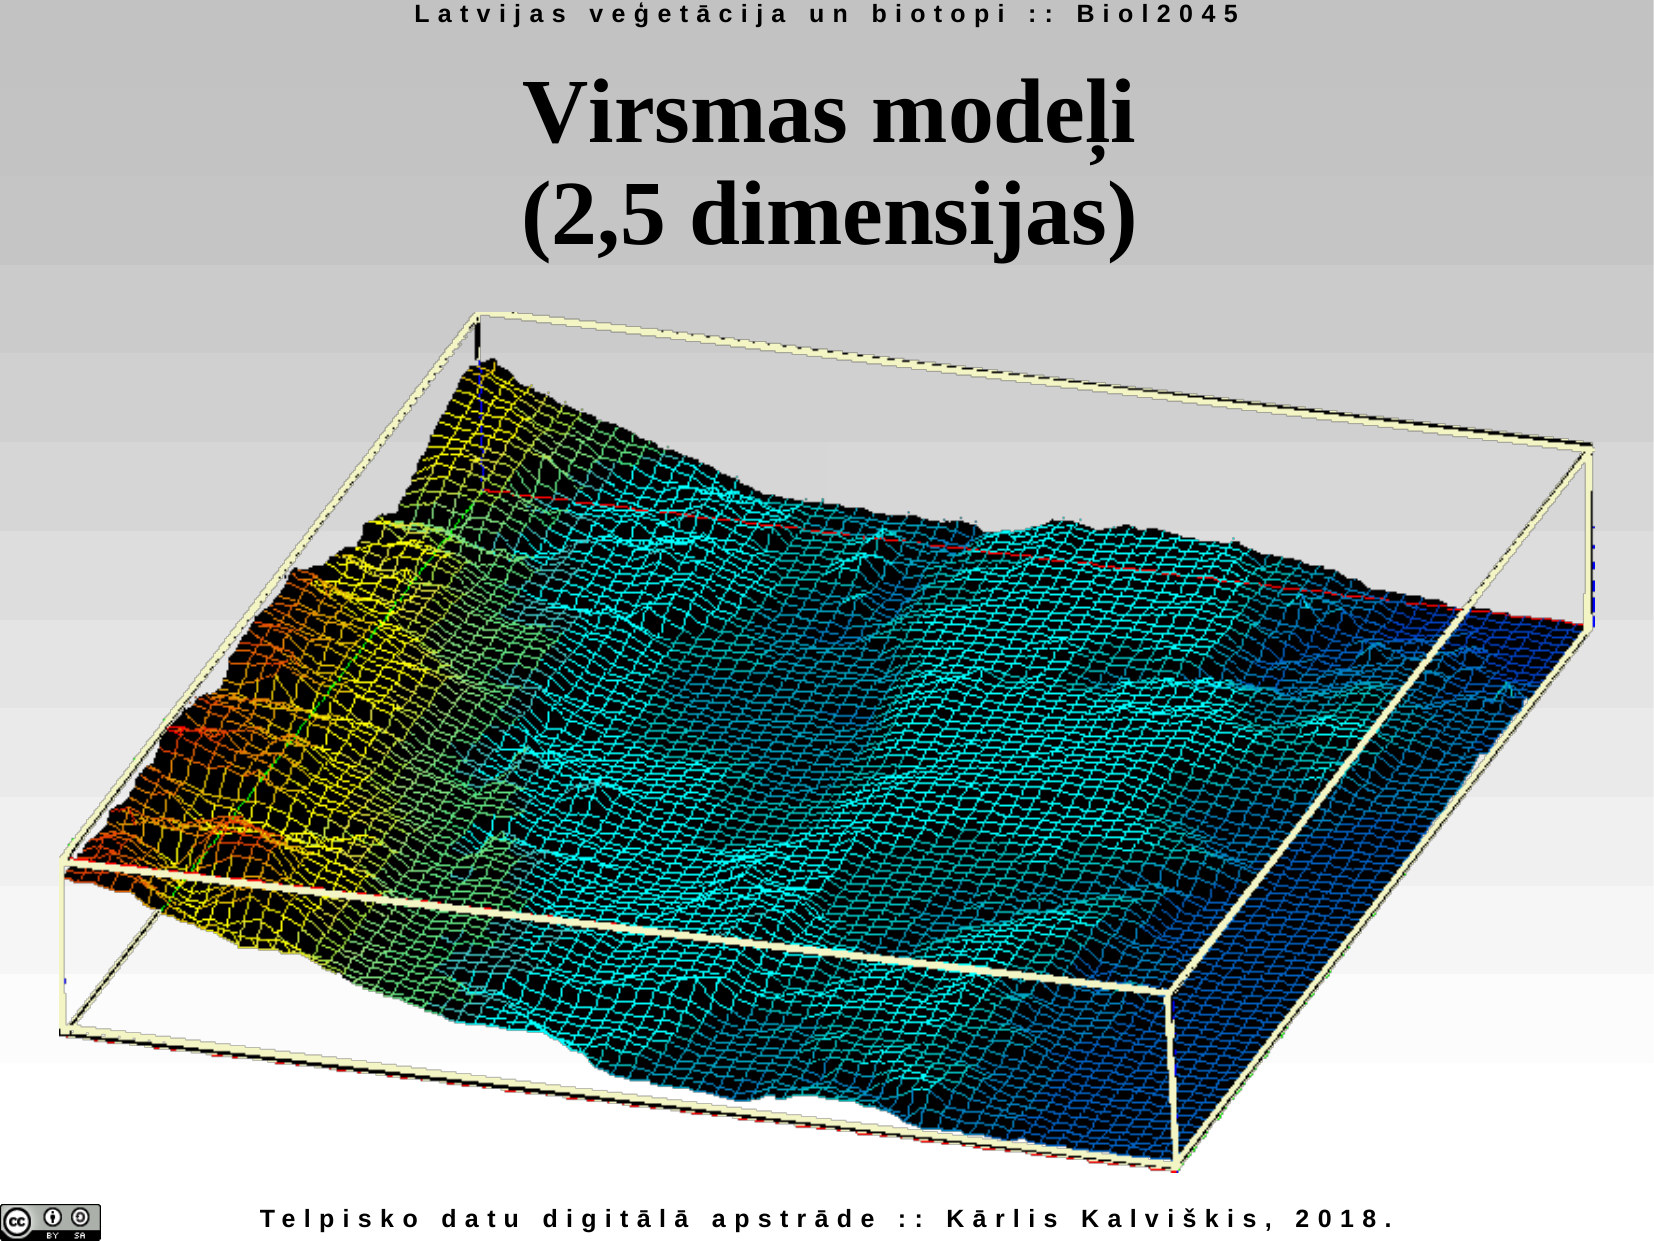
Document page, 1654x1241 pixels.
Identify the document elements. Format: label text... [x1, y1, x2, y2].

title Virsmas modeļi (2,5 dimensijas) [34, 61, 1626, 296]
picture [0, 0, 1654, 1241]
